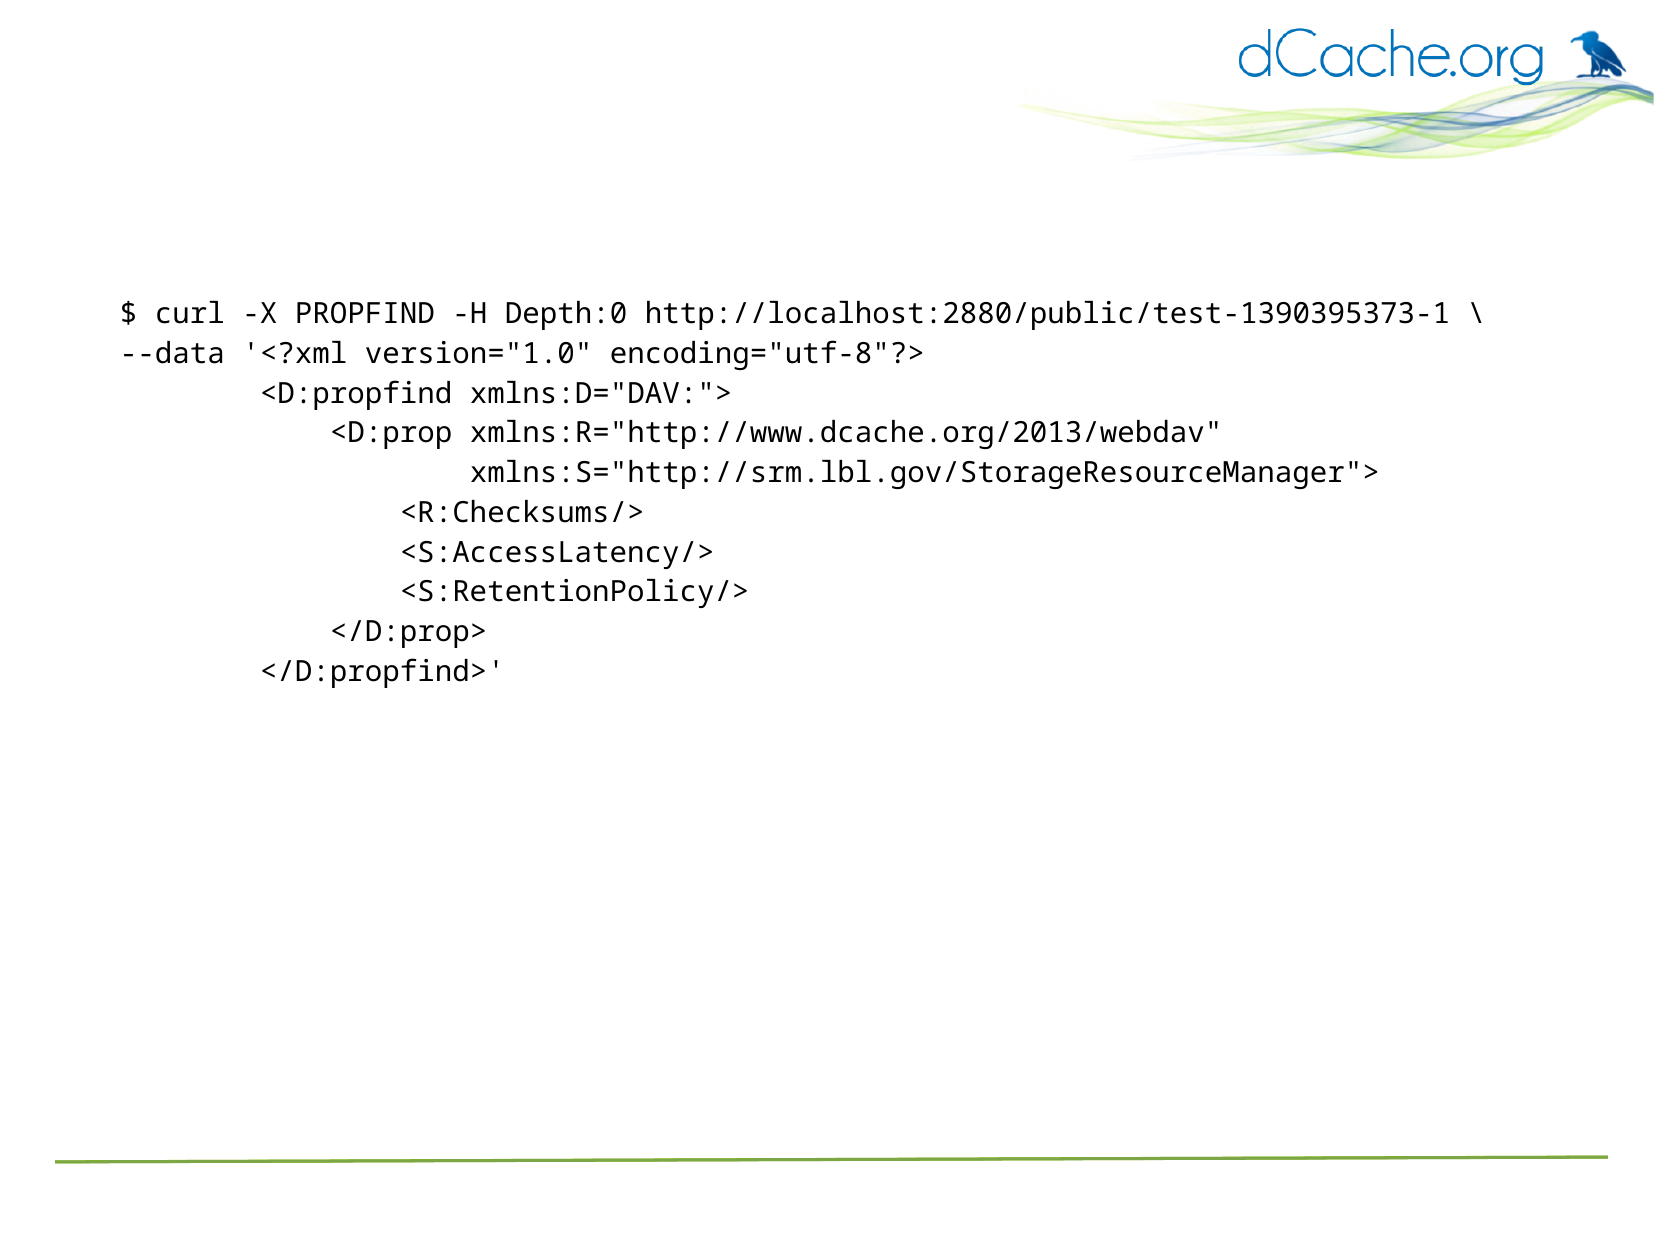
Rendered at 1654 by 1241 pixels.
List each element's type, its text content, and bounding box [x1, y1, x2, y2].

picture [956, 16, 1654, 169]
text_box $ curl -X PROPFIND -H Depth:0 http://localhost:2880/public/test-1390395373-1 \ --data '<?xml version="1.0" encoding="utf-8"?> <D:propfind xmlns:D="DAV:"> <D:prop xmlns:R="http://www.dcache.org/2013/webdav" xmlns:S="http://srm.lbl.gov/StorageResourceManager"> <R:Checksums/> <S:AccessLatency/> <S:RetentionPolicy/> </D:prop> </D:propfind>' [105, 285, 1500, 643]
